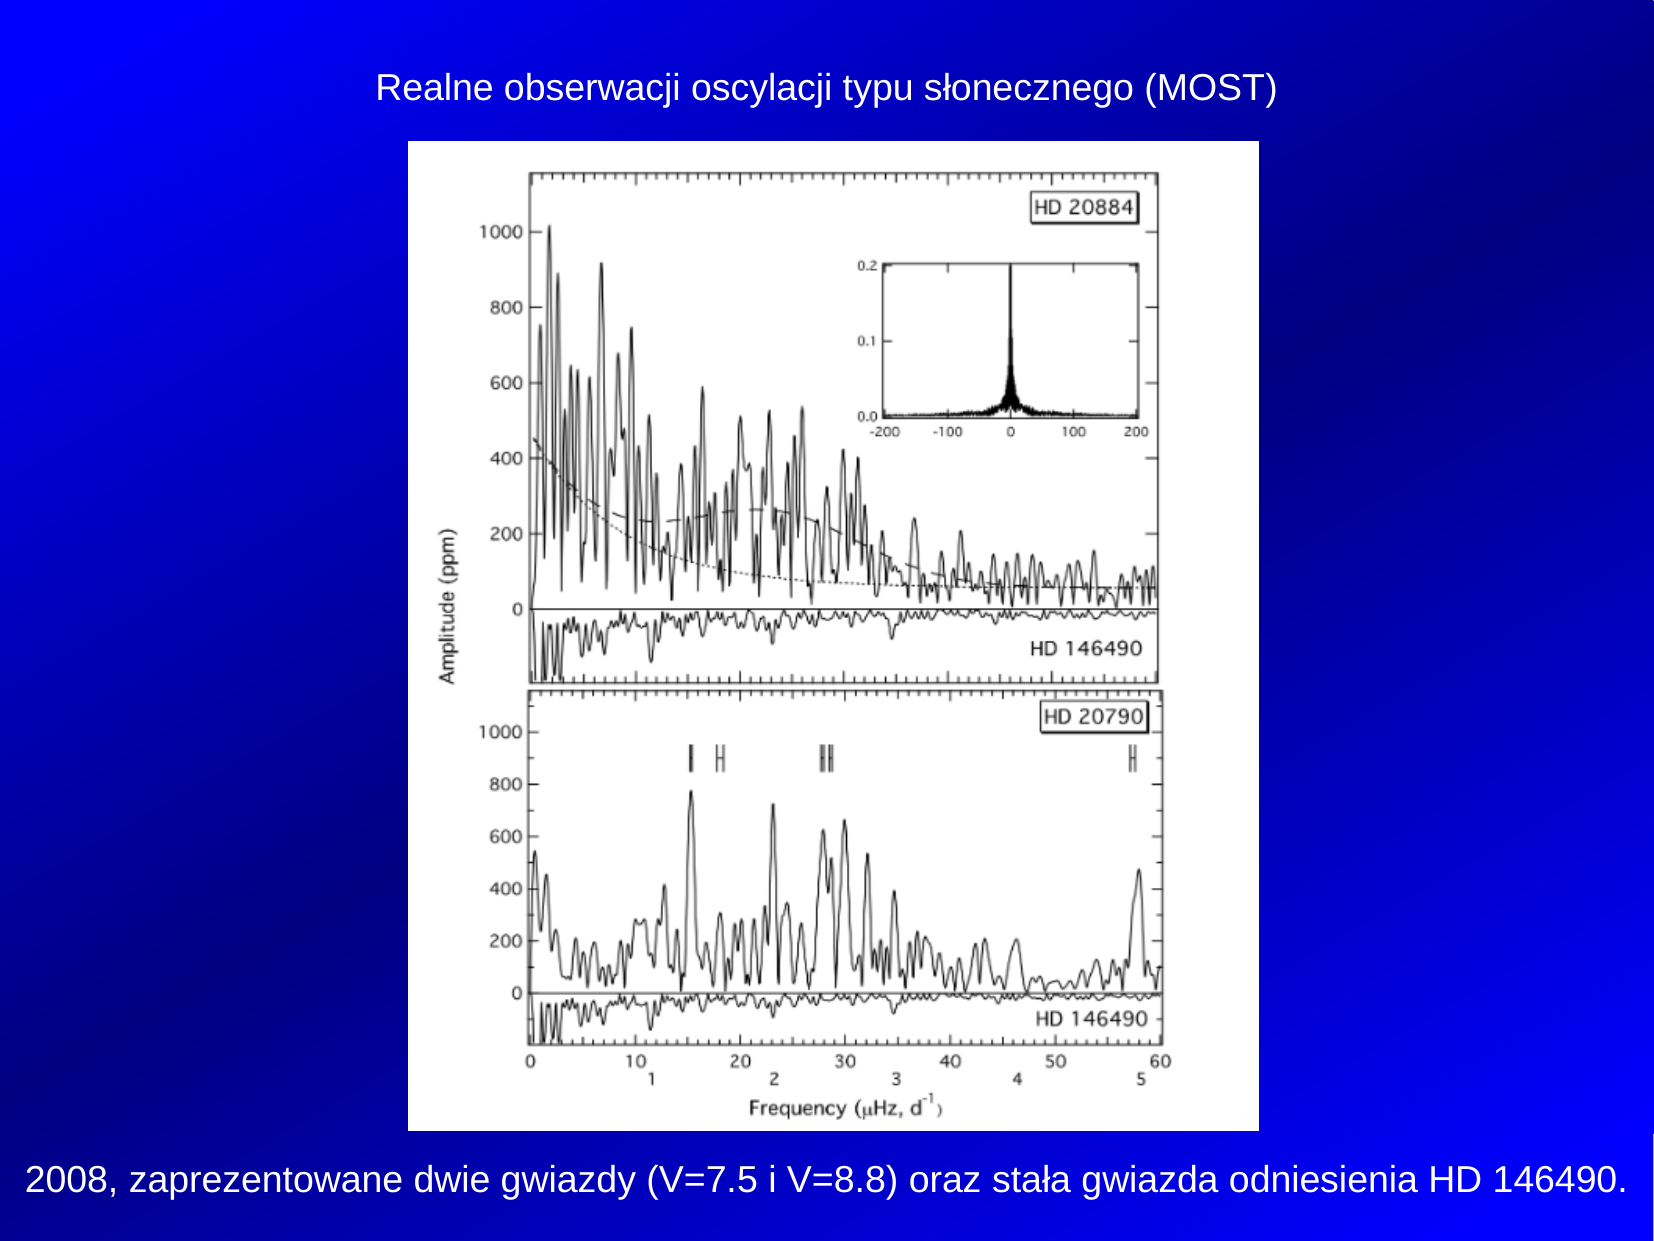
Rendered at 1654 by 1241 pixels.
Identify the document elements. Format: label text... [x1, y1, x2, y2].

picture [408, 141, 1259, 1131]
text_box 2008, zaprezentowane dwie gwiazdy (V=7.5 i V=8.8) oraz stała gwiazda odniesienia HD 146490. [10, 1151, 1644, 1209]
text_box Realne obserwacji oscylacji typu słonecznego (MOST) [360, 59, 1293, 116]
